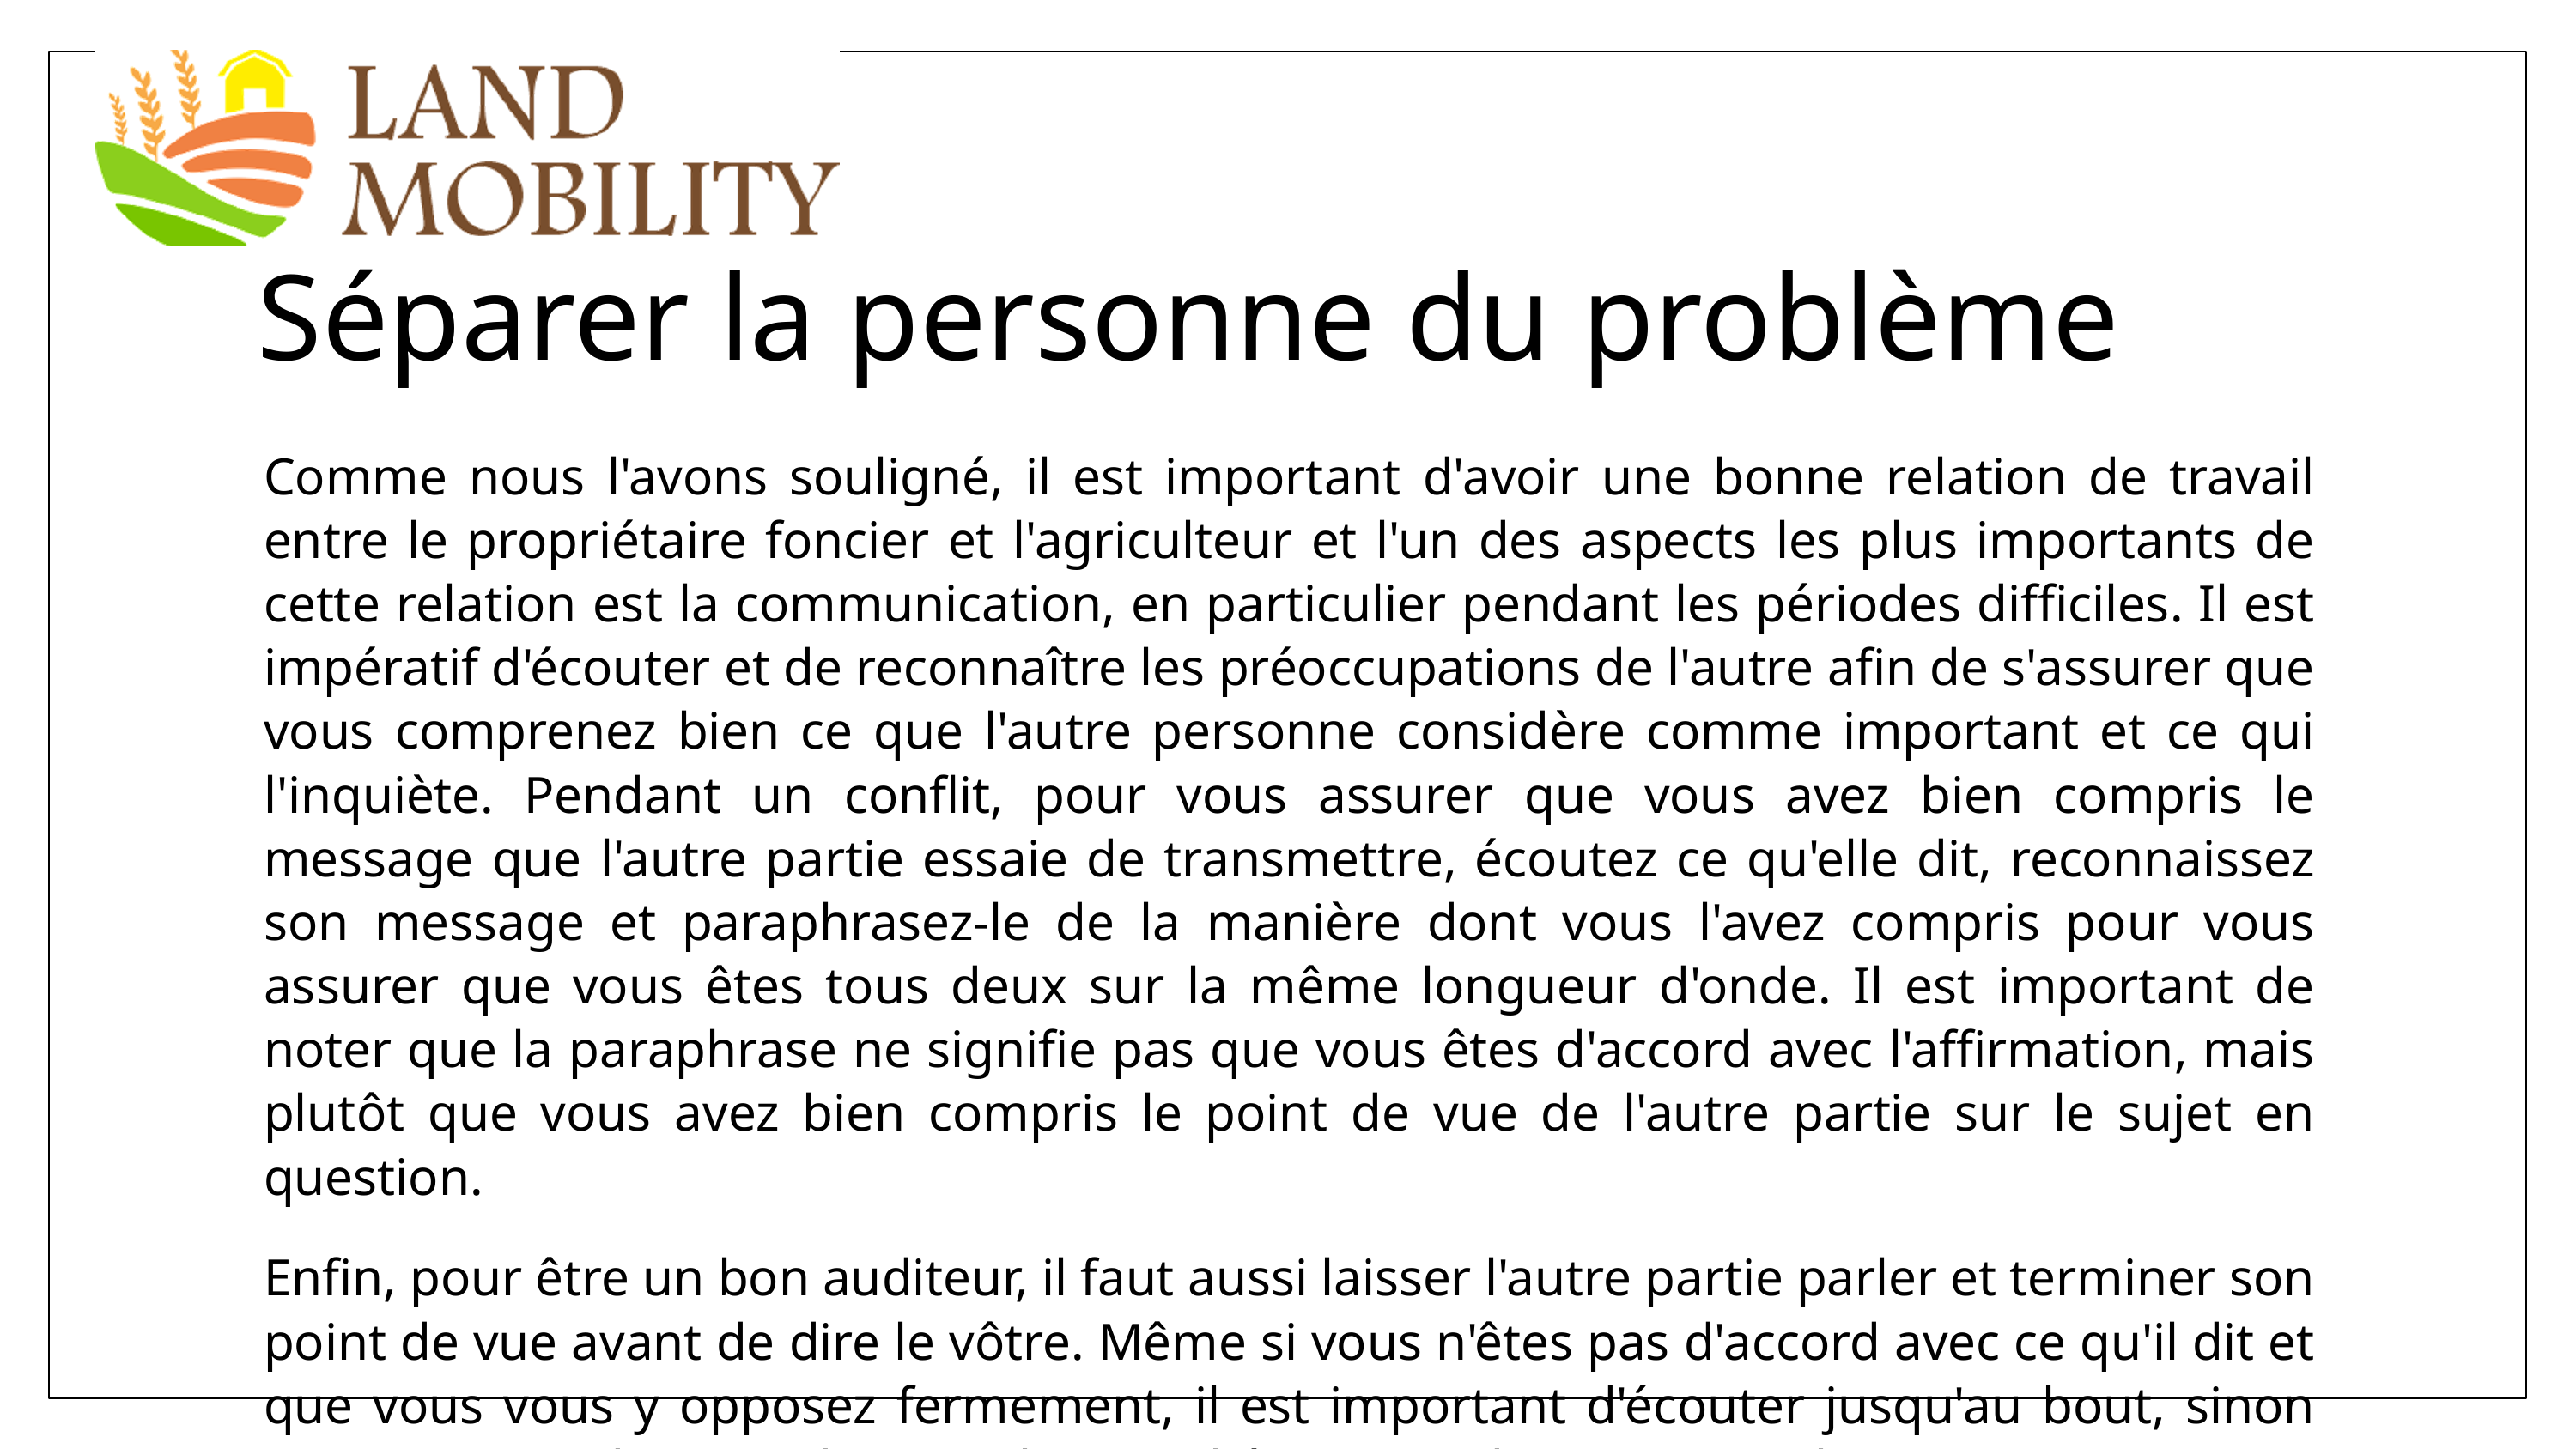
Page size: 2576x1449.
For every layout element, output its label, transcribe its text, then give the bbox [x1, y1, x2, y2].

picture [95, 50, 840, 246]
title Séparer la personne du problème [245, 252, 2331, 408]
list Comme nous l'avons souligné, il est important d'avoir une bonne relation de travail entre le propriétaire foncier et l'agriculteur et l'un des aspects les plus importants de cette relation est la communication, en particulier pendant les périodes difficiles. Il est impératif d'écouter et de reconnaître les préoccupations de l'autre afin de s'assurer que vous comprenez bien ce que l'autre personne considère comme important et ce qui l'inquiète. Pendant un conflit, pour vous assurer que vous avez bien compris le message que l'autre partie essaie de transmettre, écoutez ce qu'elle dit, reconnaissez son message et paraphrasez-le de la manière dont vous l'avez compris pour vous assurer que vous êtes tous deux sur la même longueur d'onde. Il est important de noter que la paraphrase ne signifie pas que vous êtes d'accord avec l'affirmation, mais plutôt que vous avez bien compris le point de vue de l'autre partie sur le sujet en question. Enfin, pour être un bon auditeur, il faut aussi laisser l'autre partie parler et terminer son point de vue avant de dire le vôtre. Même si vous n'êtes pas d'accord avec ce qu'il dit et que vous vous y opposez fermement, il est important d'écouter jusqu'au bout, sinon vous risquez de tirer des conclusions hâtives et de contrarier l'autre partie, ce qui retarderait encore la recherche d'un compromis. [241, 434, 2328, 1288]
